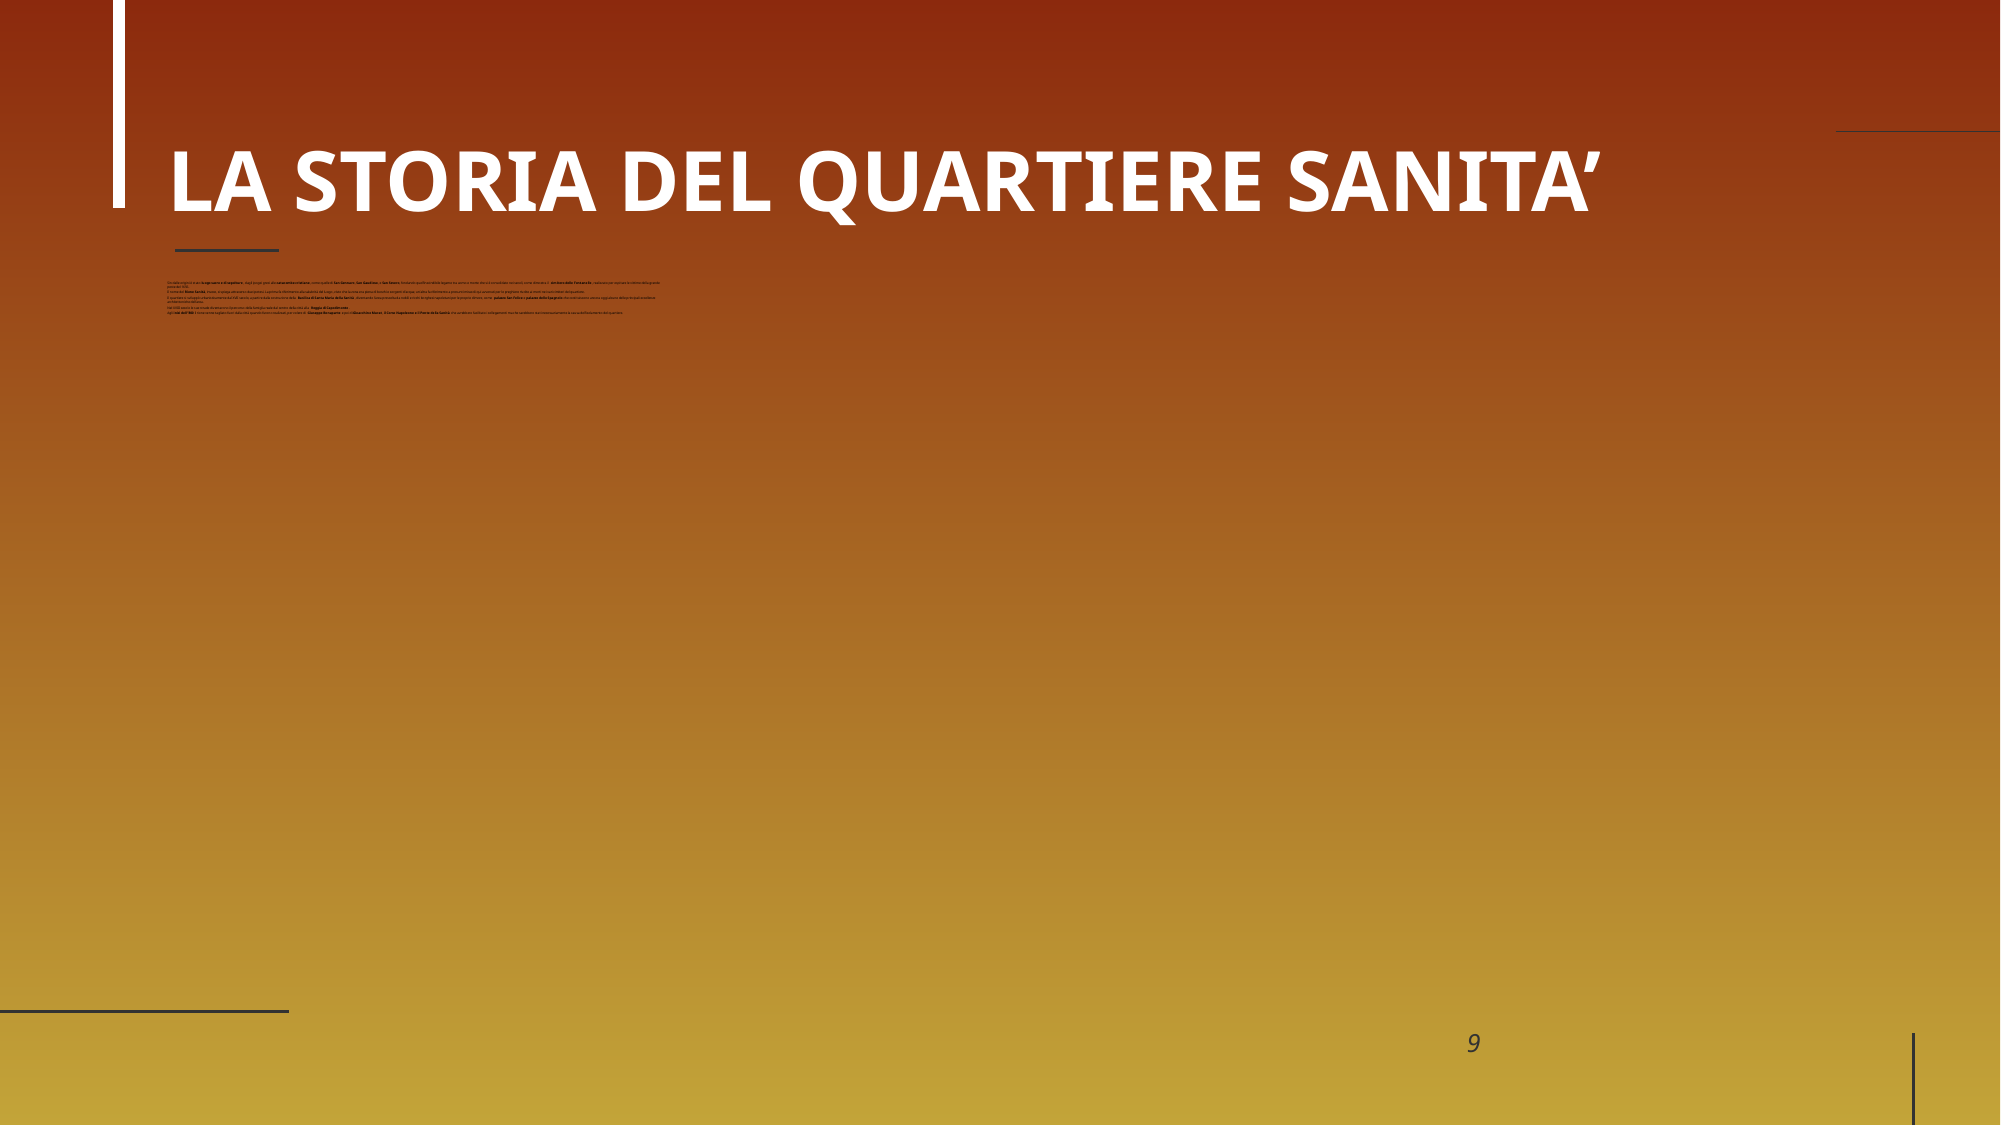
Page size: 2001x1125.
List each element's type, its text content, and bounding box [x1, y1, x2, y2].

text_box ‹N› [1451, 1015, 1902, 1075]
list Sin dalle origini è stato luogo sacro e di sepolture, dagli ipogei greci alle catacombe cristiane, come quelle di San Gennaro, San Gaudioso, e San Severo, fondando quell’inscindibile legame tra uomo e morte che si è consolidato nei secoli, come dimostra il cimitero delle Fontanelle, realizzato per ospitare le vittime della grande peste del 1656. Il nome del Rione Sanità, invece, si spiega attraverso due ipotesi. La prima fa riferimento alla salubrità del luogo, visto che la zona era piena di boschi e sorgenti d’acqua; un’altra fa riferimento a presunti miracoli qui avvenuti per le preghiere rivolte ai morti nei vari cimiteri del quartiere. Il quartiere si sviluppò urbanisticamente dal XVII secolo, a partire dalla costruzione della Basilica di Santa Maria della Sanità, diventando l’area prescelta da nobili e ricchi borghesi napoletani per le proprie dimore, come palazzo San Felice e palazzo dello Spagnolo che costituiscono ancora oggi alcune delle principali eccellenze architettoniche dell’area. Nel XVIII secolo le sue strade diventarono il percorso della famiglia reale dal centro della città alla Reggia di Capodimonte. Agli inizi dell’’800 il rione venne tagliato fuori dalla città quando furono realizzati, per volere di Giuseppe Bonaparte e poi di Gioacchino Murat, il Corso Napoleone e il Ponte della Sanità che avrebbero facilitato i collegamenti ma che sarebbero stati necessariamente la causa dell’isolamento del quartiere. [152, 292, 1789, 1018]
title LA STORIA DEL QUARTIERE SANITA’ [152, 75, 1789, 292]
